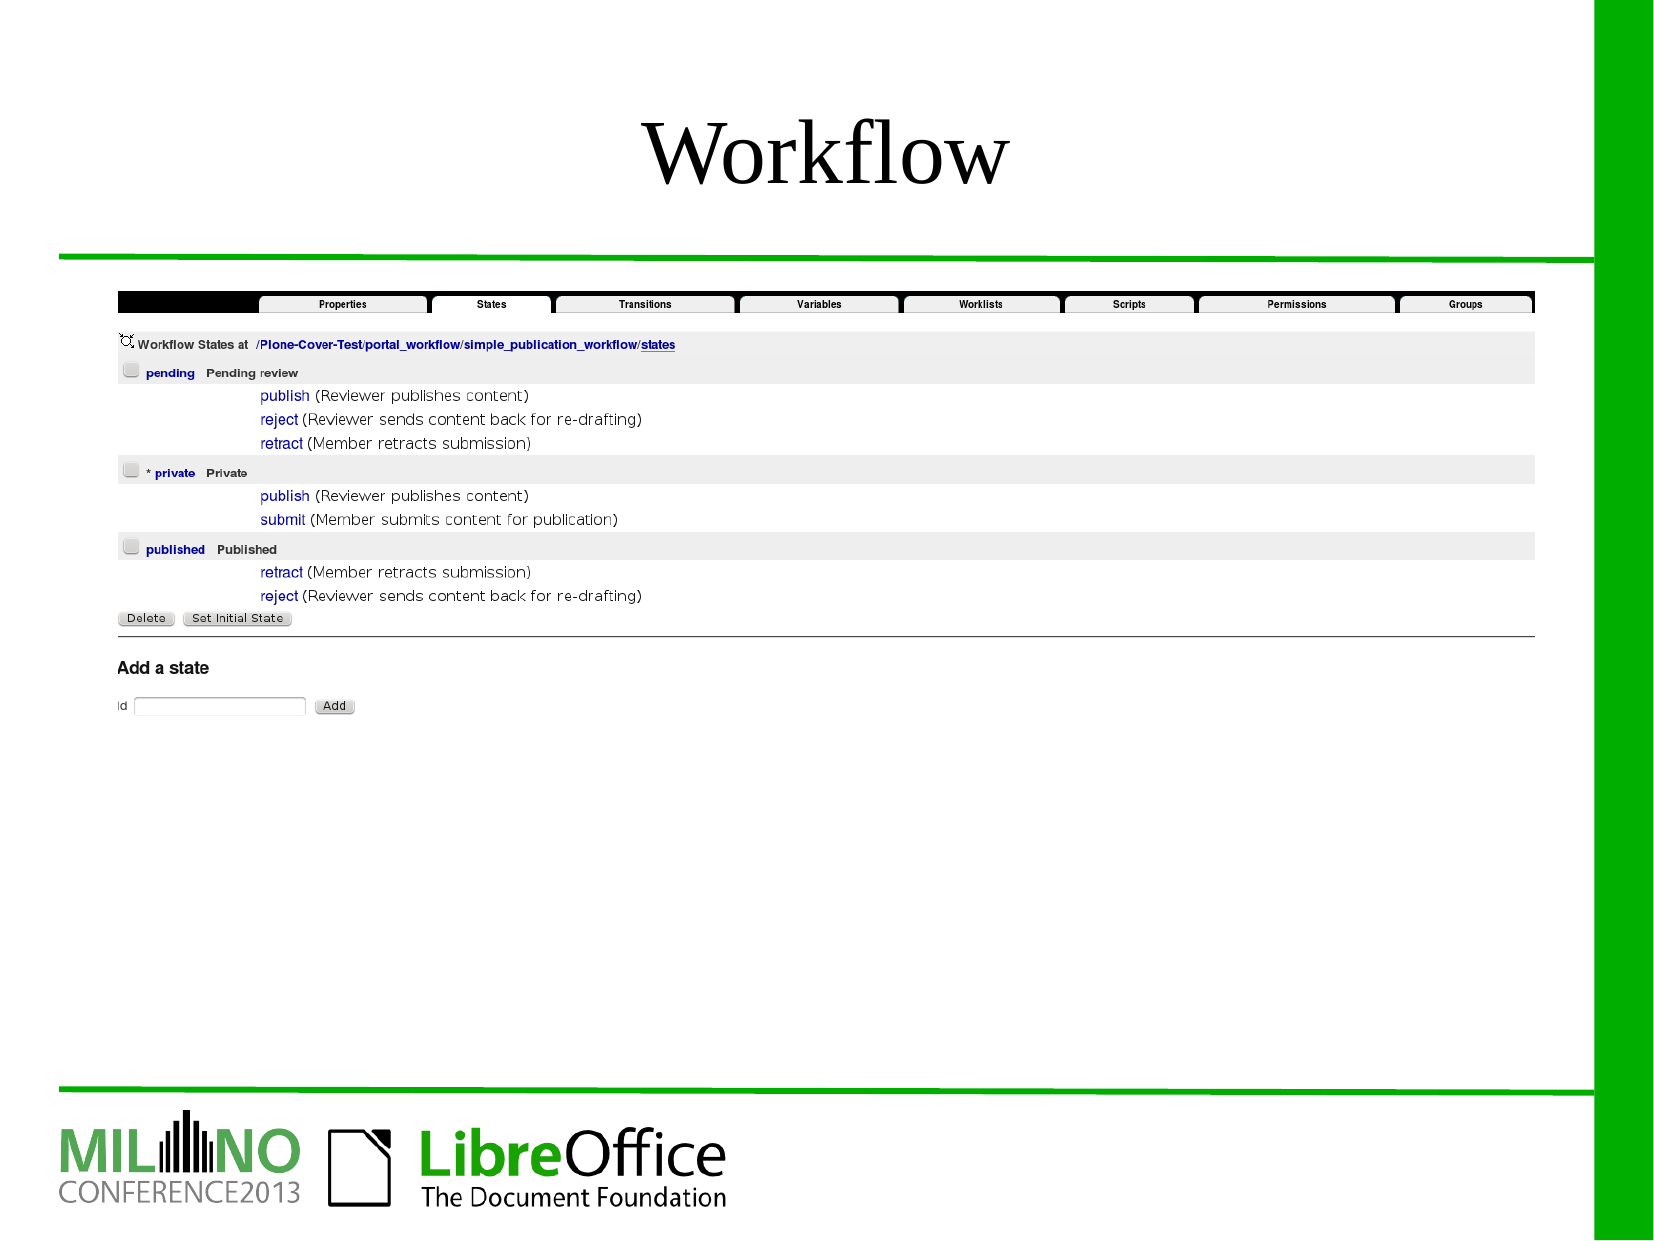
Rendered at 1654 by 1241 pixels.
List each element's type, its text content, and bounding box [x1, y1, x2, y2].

picture [59, 1092, 756, 1241]
picture [118, 290, 1535, 1010]
title Workflow [82, 49, 1571, 257]
